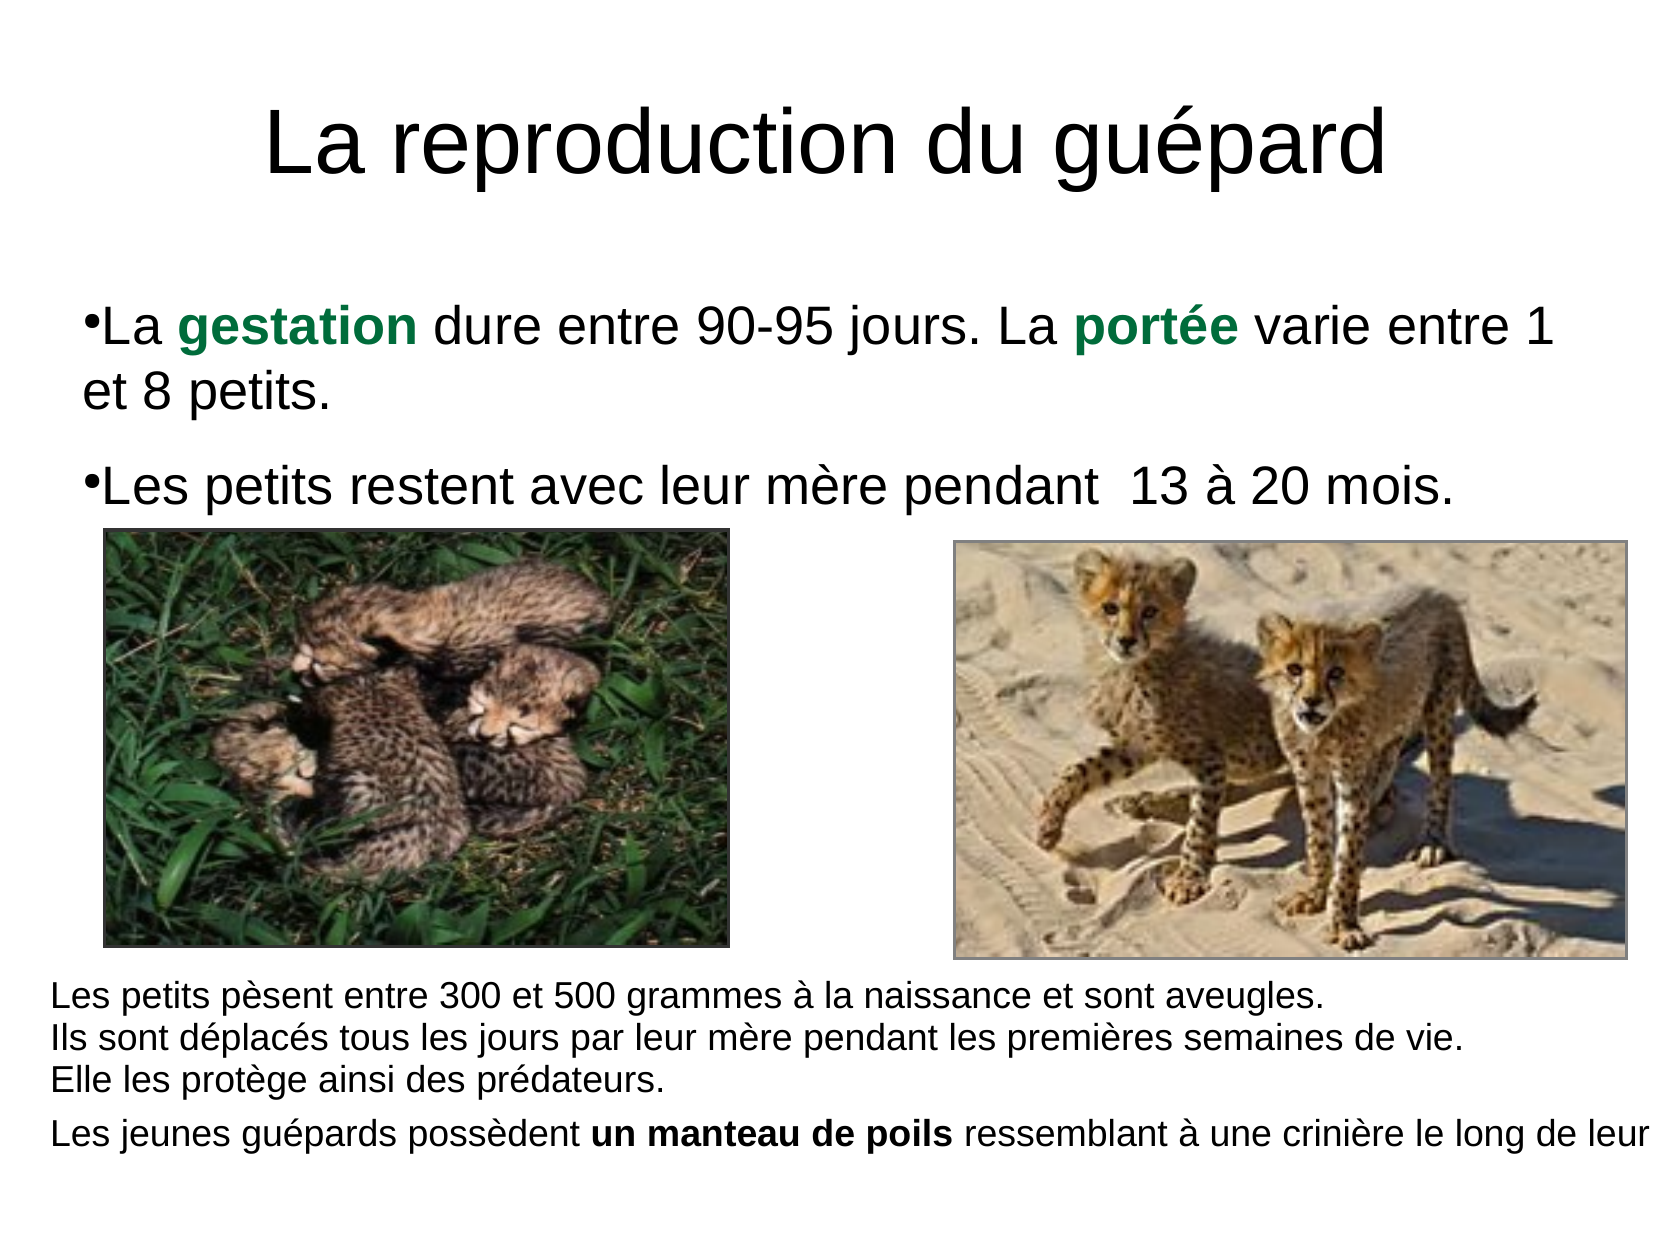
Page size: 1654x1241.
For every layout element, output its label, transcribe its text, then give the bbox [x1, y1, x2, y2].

text_box Les jeunes guépards possèdent un manteau de poils ressemblant à une crinière le long de leur dos. [35, 1105, 685, 1241]
picture [956, 543, 1626, 957]
picture [106, 531, 728, 945]
text_box Les petits pèsent entre 300 et 500 grammes à la naissance et sont aveugles. Ils sont déplacés tous les jours par leur mère pendant les premières semaines de vie. Elle les protège ainsi des prédateurs. [35, 966, 815, 1205]
list La gestation dure entre 90-95 jours. La portée varie entre 1 et 8 petits. Les petits restent avec leur mère pendant 13 à 20 mois. [82, 290, 1571, 1010]
title La reproduction du guépard [82, 49, 1571, 225]
